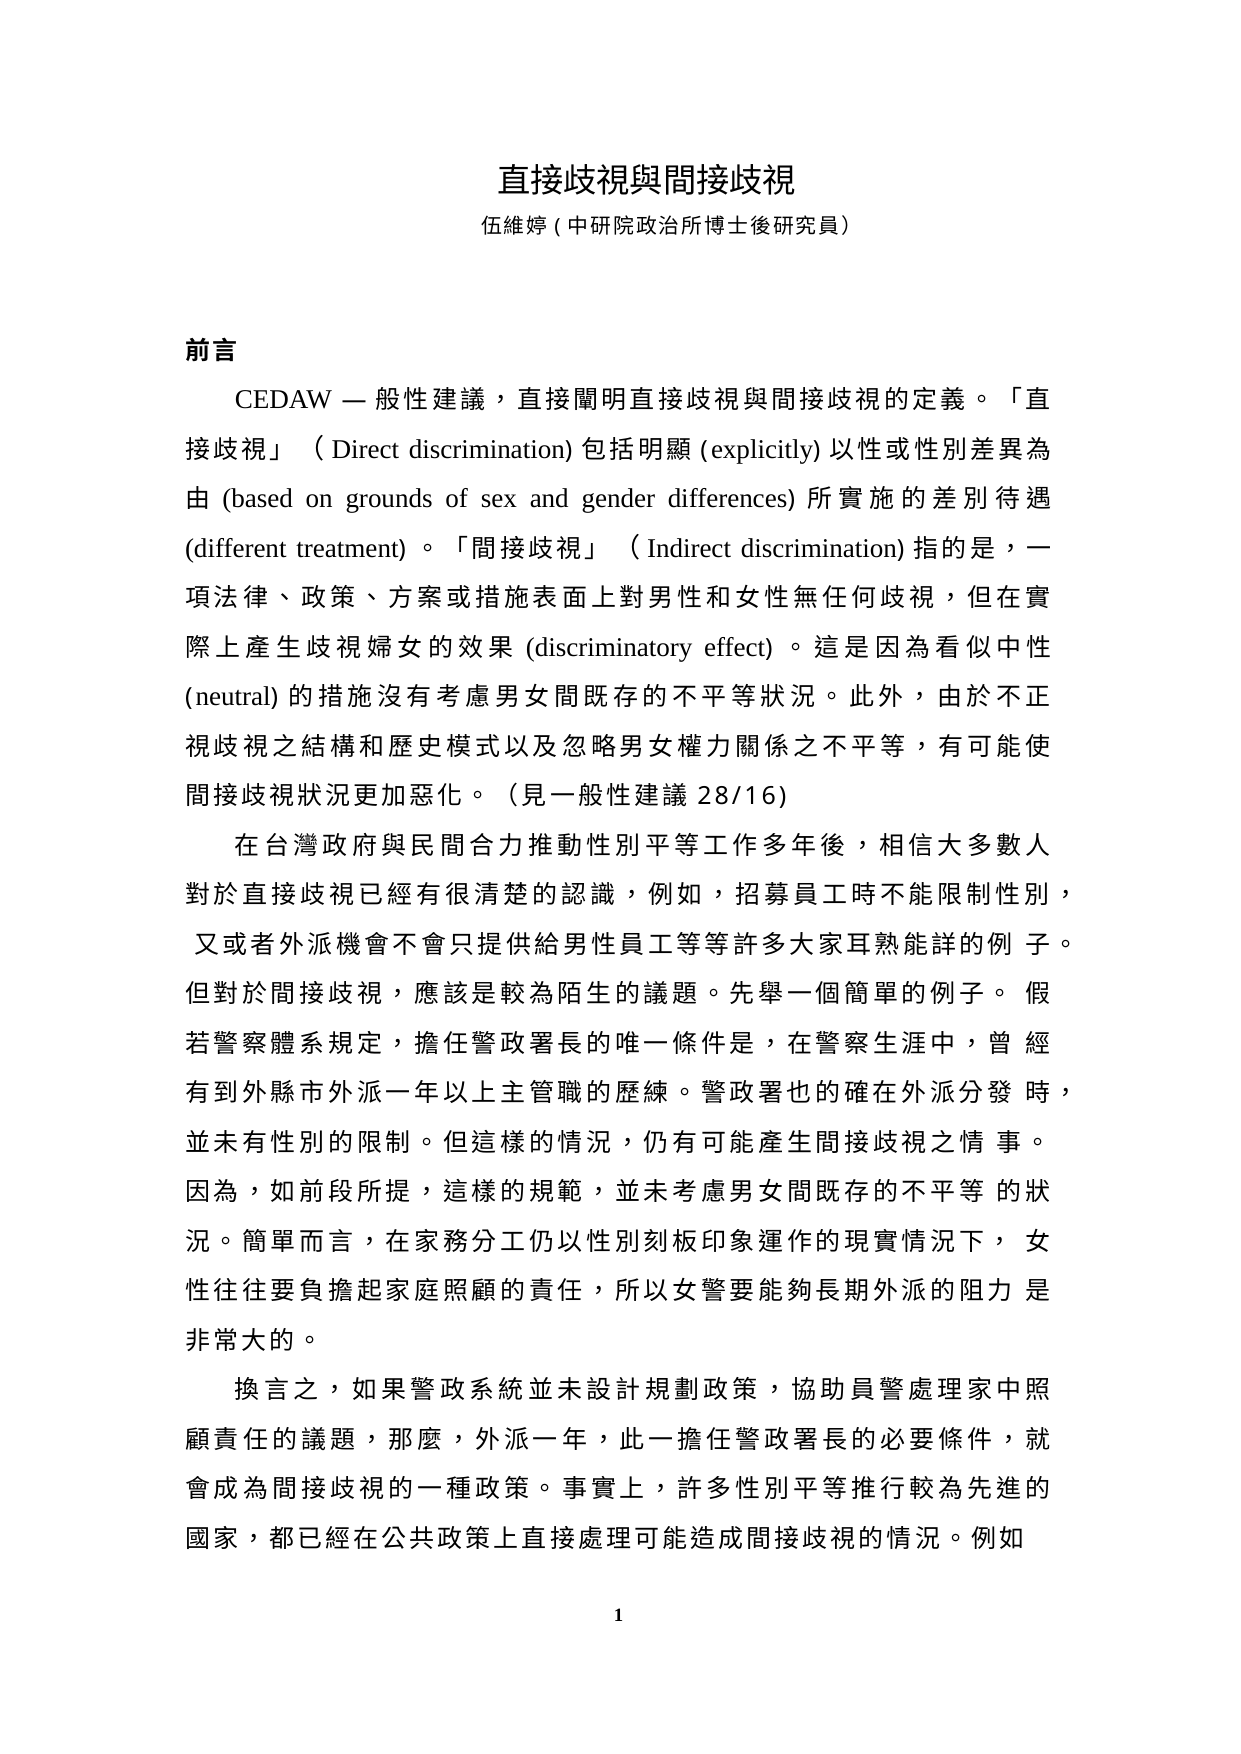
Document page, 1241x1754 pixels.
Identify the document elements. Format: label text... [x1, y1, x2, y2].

text_box 直接歧視與間接歧視 伍維婷(中研院政治所博士後研究員） [481, 159, 1055, 249]
text_box 1 [614, 1603, 628, 1623]
text_box 前言 CEDAW —般性建議，直接闡明直接歧視與間接歧視的定義。「直 接歧視」（Direct discrimination)包括明顯(explicitly)以性或性別差異為 由(based on grounds of sex and gender differences)所實施的差別待遇 (different treatment)。「間接歧視」（Indirect discrimination)指的是，一 項法律、政策、方案或措施表面上對男性和女性無任何歧視，但在實 際上產生歧視婦女的效果(discriminatory effect)。這是因為看似中性 (neutral)的措施沒有考慮男女間既存的不平等狀況。此外，由於不正 視歧視之結構和歷史模式以及忽略男女權力關係之不平等，有可能使 間接歧視狀況更加惡化。（見一般性建議28/16) 在台灣政府與民間合力推動性別平等工作多年後，相信大多數人 對於直接歧視已經有很清楚的認識，例如，招募員工時不能限制性別， 又或者外派機會不會只提供給男性員工等等許多大家耳熟能詳的例 子。但對於間接歧視，應該是較為陌生的議題。先舉一個簡單的例子。 假若警察體系規定，擔任警政署長的唯一條件是，在警察生涯中，曾 經有到外縣市外派一年以上主管職的歷練。警政署也的確在外派分發 時，並未有性別的限制。但這樣的情況，仍有可能產生間接歧視之情 事。因為，如前段所提，這樣的規範，並未考慮男女間既存的不平等 的狀況。簡單而言，在家務分工仍以性別刻板印象運作的現實情況下， 女性往往要負擔起家庭照顧的責任，所以女警要能夠長期外派的阻力 是非常大的。 換言之，如果警政系統並未設計規劃政策，協助員警處理家中照 顧責任的議題，那麼，外派一年，此一擔任警政署長的必要條件，就 會成為間接歧視的一種政策。事實上，許多性別平等推行較為先進的 國家，都已經在公共政策上直接處理可能造成間接歧視的情況。例如 [185, 315, 1055, 1548]
